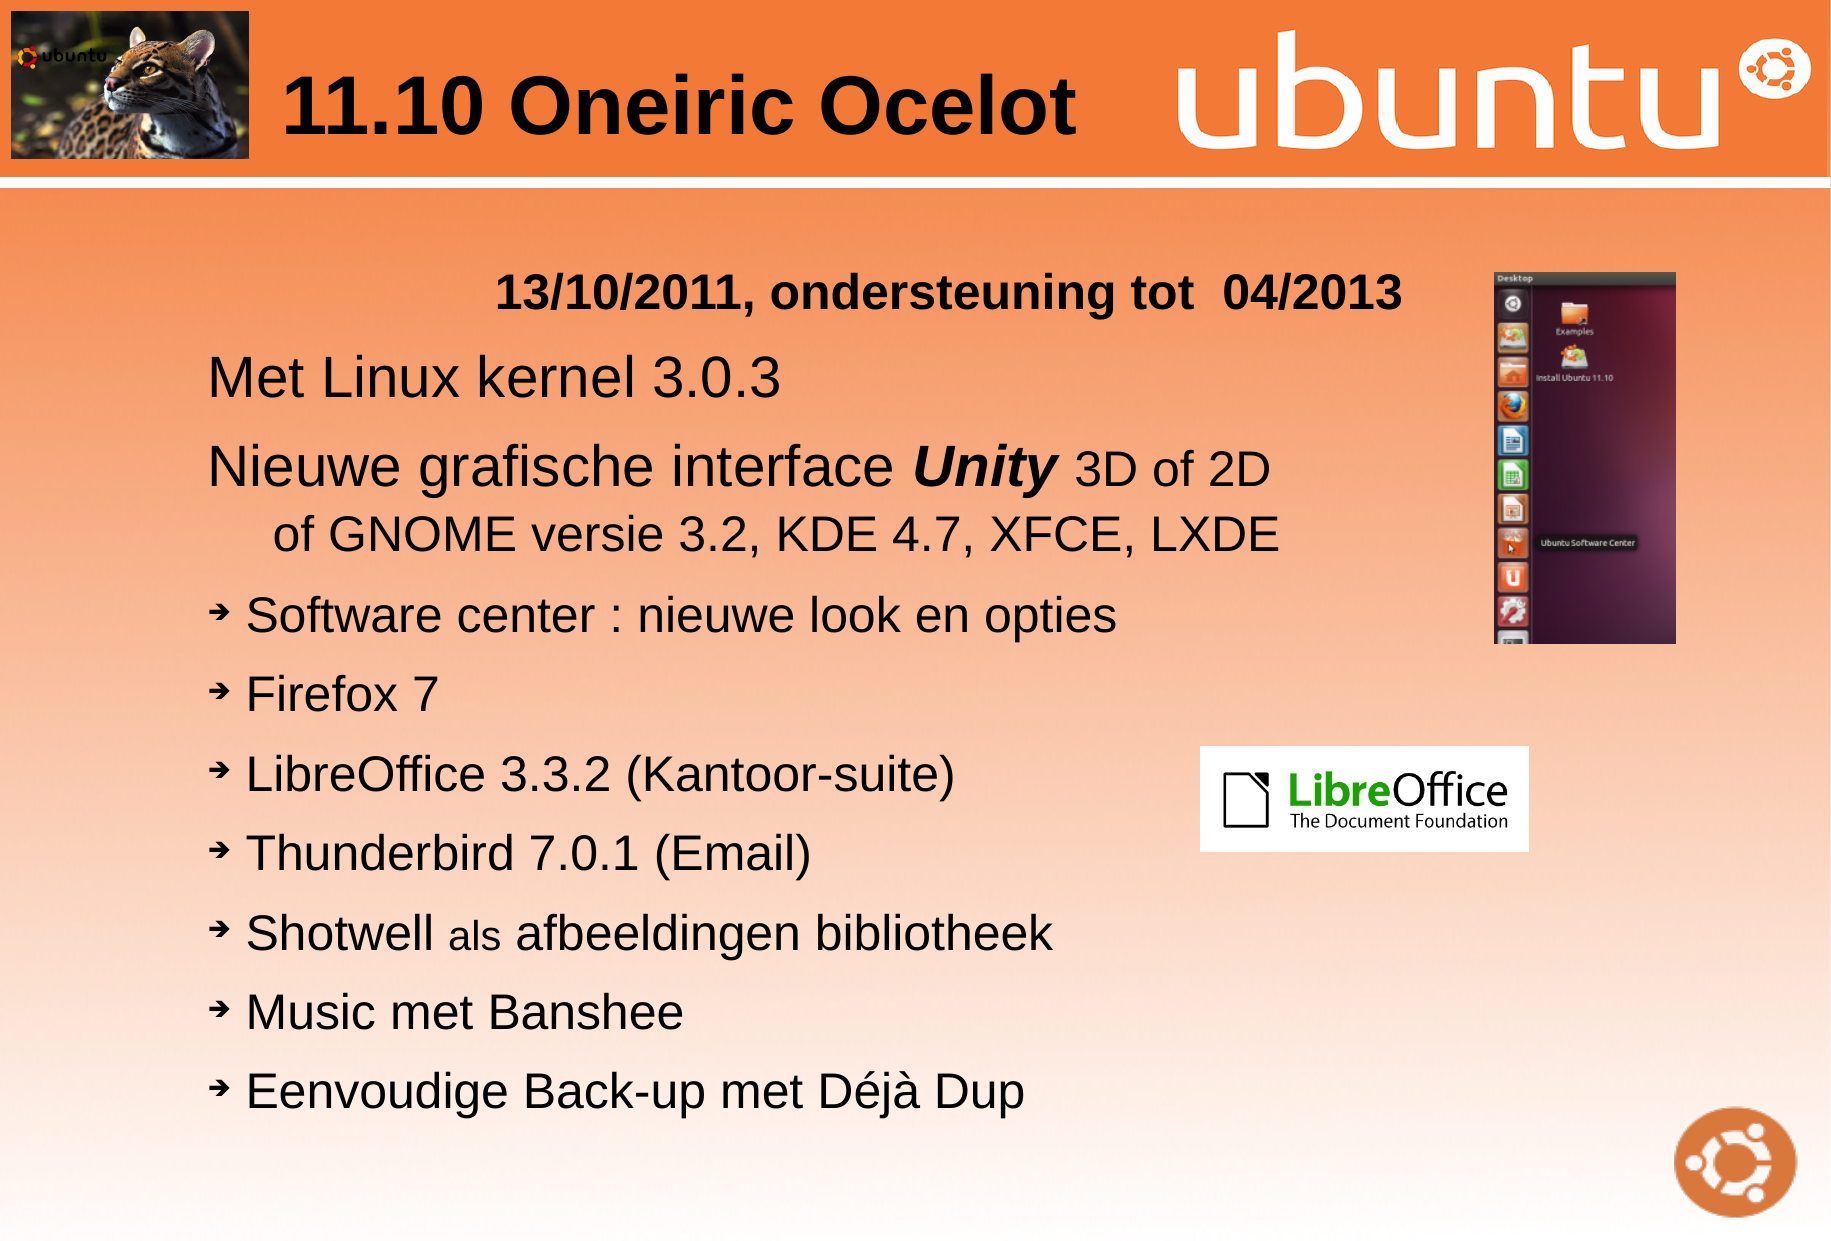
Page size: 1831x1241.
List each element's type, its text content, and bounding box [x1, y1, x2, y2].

picture [0, 0, 1831, 1241]
text_box Met Linux kernel 3.0.3 Nieuwe grafische interface Unity 3D of 2D of GNOME versie 3.2, KDE 4.7, XFCE, LXDE Software center : nieuwe look en opties Firefox 7 LibreOffice 3.3.2 (Kantoor-suite) Thunderbird 7.0.1 (Email) Shotwell als afbeeldingen bibliotheek Music met Banshee Eenvoudige Back-up met Déjà Dup [192, 337, 1688, 1241]
text_box 11.10 Oneiric Ocelot [249, 48, 1173, 156]
text_box 13/10/2011, ondersteuning tot 04/2013 [480, 251, 1412, 332]
picture [1200, 746, 1529, 852]
